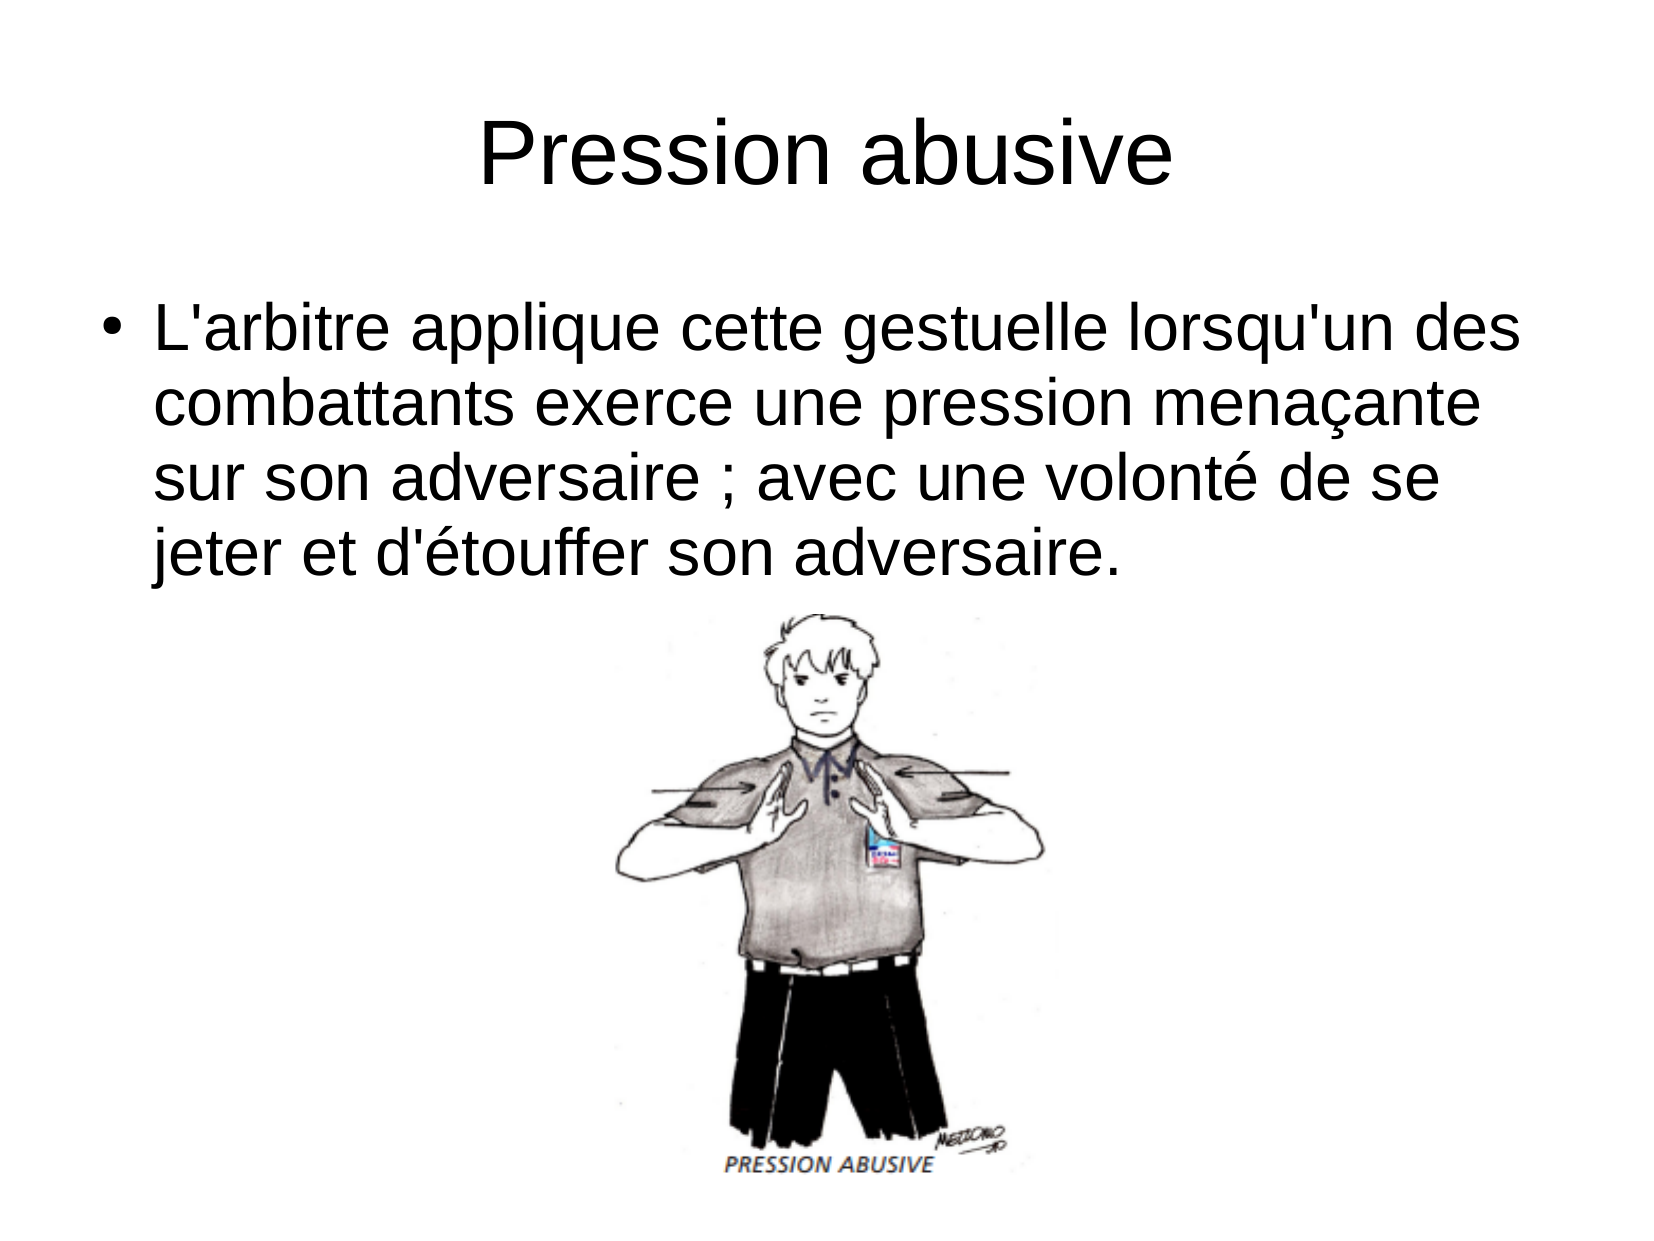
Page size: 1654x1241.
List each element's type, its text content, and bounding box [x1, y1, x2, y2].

picture [614, 614, 1069, 1205]
list L'arbitre applique cette gestuelle lorsqu'un des combattants exerce une pression menaçante sur son adversaire ; avec une volonté de se jeter et d'étouffer son adversaire. [82, 290, 1571, 1109]
title Pression abusive [82, 49, 1571, 257]
